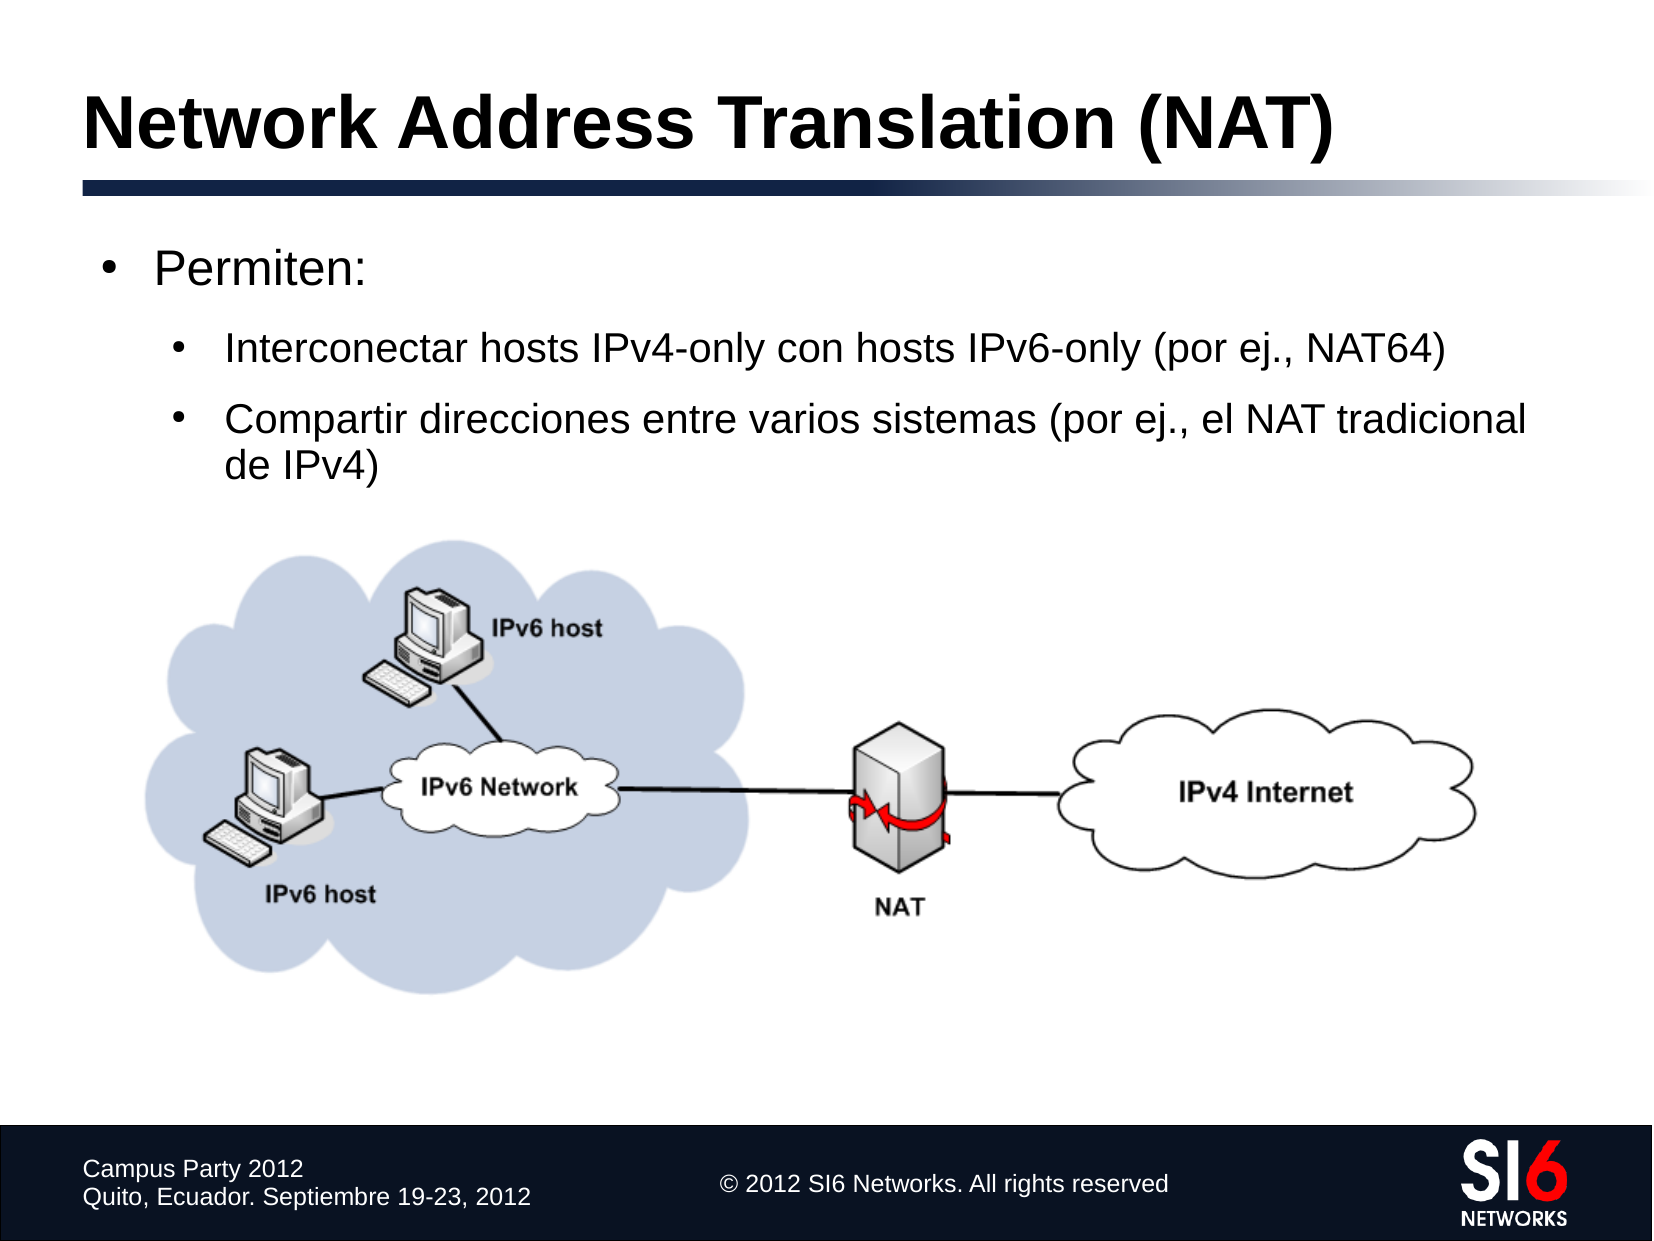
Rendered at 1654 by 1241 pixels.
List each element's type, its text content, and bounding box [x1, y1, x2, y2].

picture [1461, 1139, 1567, 1226]
picture [113, 494, 1518, 1045]
list Permiten: Interconectar hosts IPv4-only con hosts IPv6-only (por ej., NAT64) Compartir direcciones entre varios sistemas (por ej., el NAT tradicional de IPv4) [82, 240, 1571, 1059]
title Network Address Translation (NAT) [82, 49, 1571, 196]
